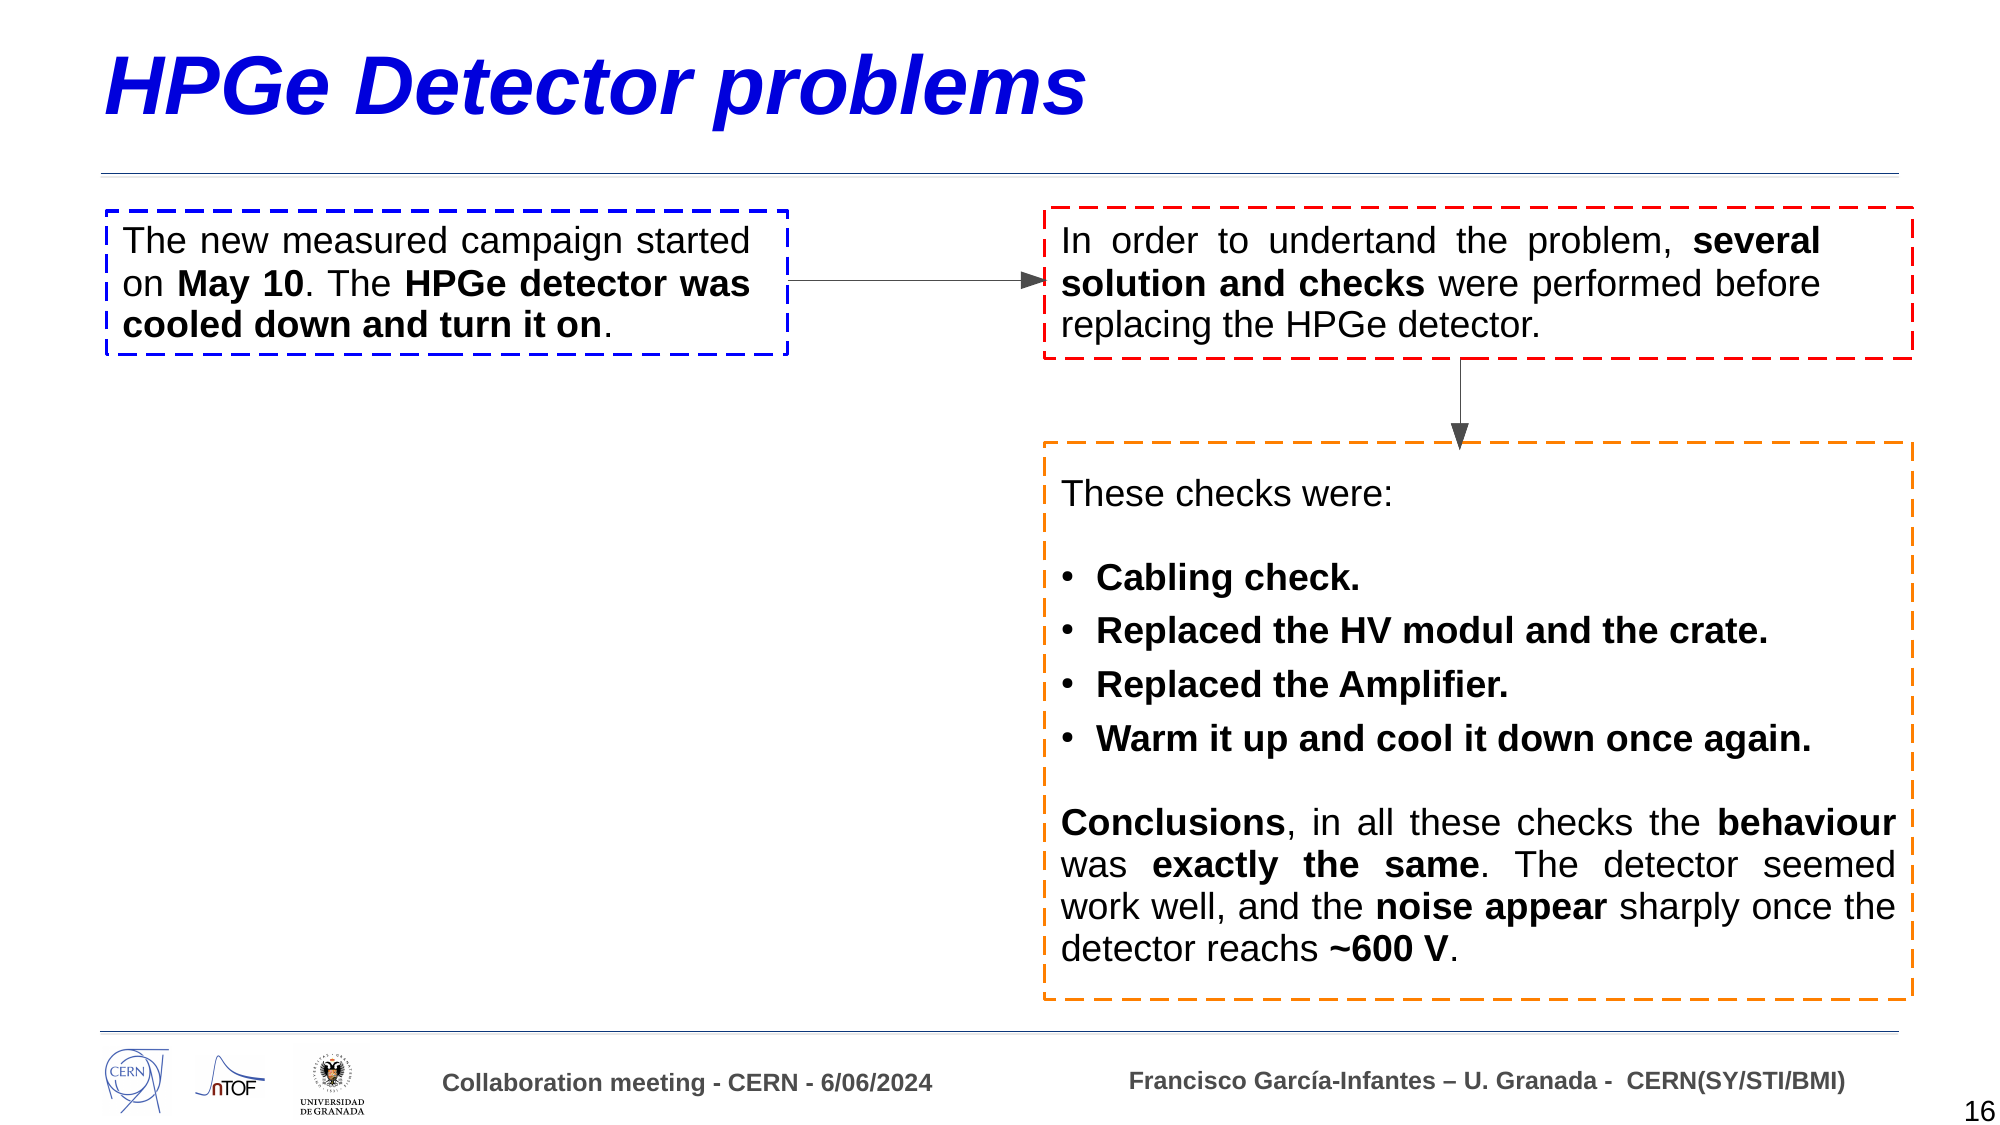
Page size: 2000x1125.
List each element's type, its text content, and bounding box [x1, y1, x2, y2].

picture [195, 1055, 265, 1098]
picture [102, 1046, 172, 1116]
text_box The new measured campaign started on May 10. The HPGe detector was cooled down and turn it on. [106, 211, 788, 355]
text_box In order to undertand the problem, several solution and checks were performed before replacing the HPGe detector. [1044, 207, 1913, 359]
text_box Collaboration meeting - CERN - 6/06/2024 [400, 1040, 976, 1125]
text_box 16 [1948, 1079, 2000, 1125]
text_box These checks were: Cabling check. Replaced the HV modul and the crate. Replaced the Amplifier. Warm it up and cool it down once again. Conclusions, in all these checks the behaviour was exactly the same. The detector seemed work well, and the noise appear sharply once the detector reachs ~600 V. [1044, 442, 1913, 1000]
picture [293, 1043, 370, 1120]
text_box Francisco García-Infantes – U. Granada - CERN(SY/STI/BMI) [1100, 1040, 1876, 1122]
text_box HPGe Detector problems [90, 31, 1105, 140]
